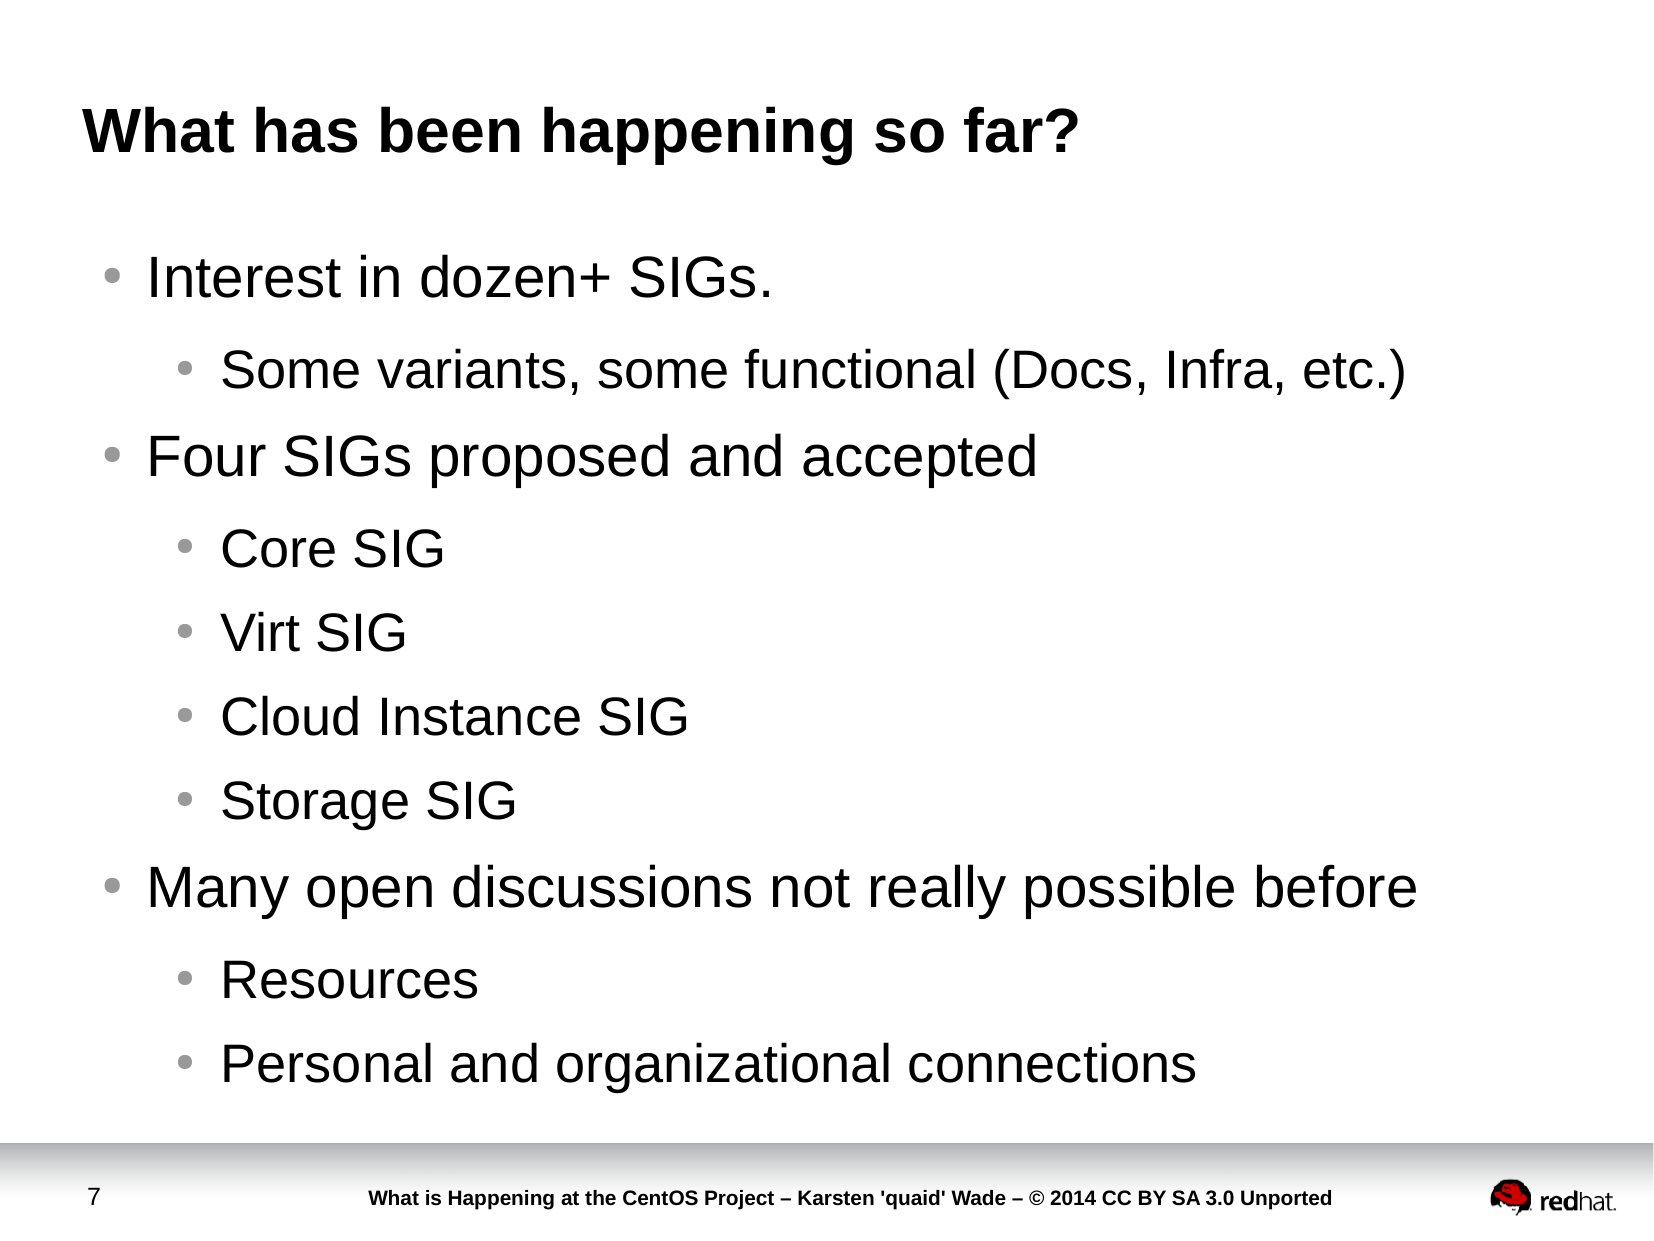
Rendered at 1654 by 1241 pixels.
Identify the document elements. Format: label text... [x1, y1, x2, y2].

picture [0, 1143, 1654, 1241]
list Interest in dozen+ SIGs. Some variants, some functional (Docs, Infra, etc.) Four SIGs proposed and accepted Core SIG Virt SIG Cloud Instance SIG Storage SIG Many open discussions not really possible before Resources Personal and organizational connections [86, 244, 1576, 1094]
title What has been happening so far? [82, 37, 1571, 226]
